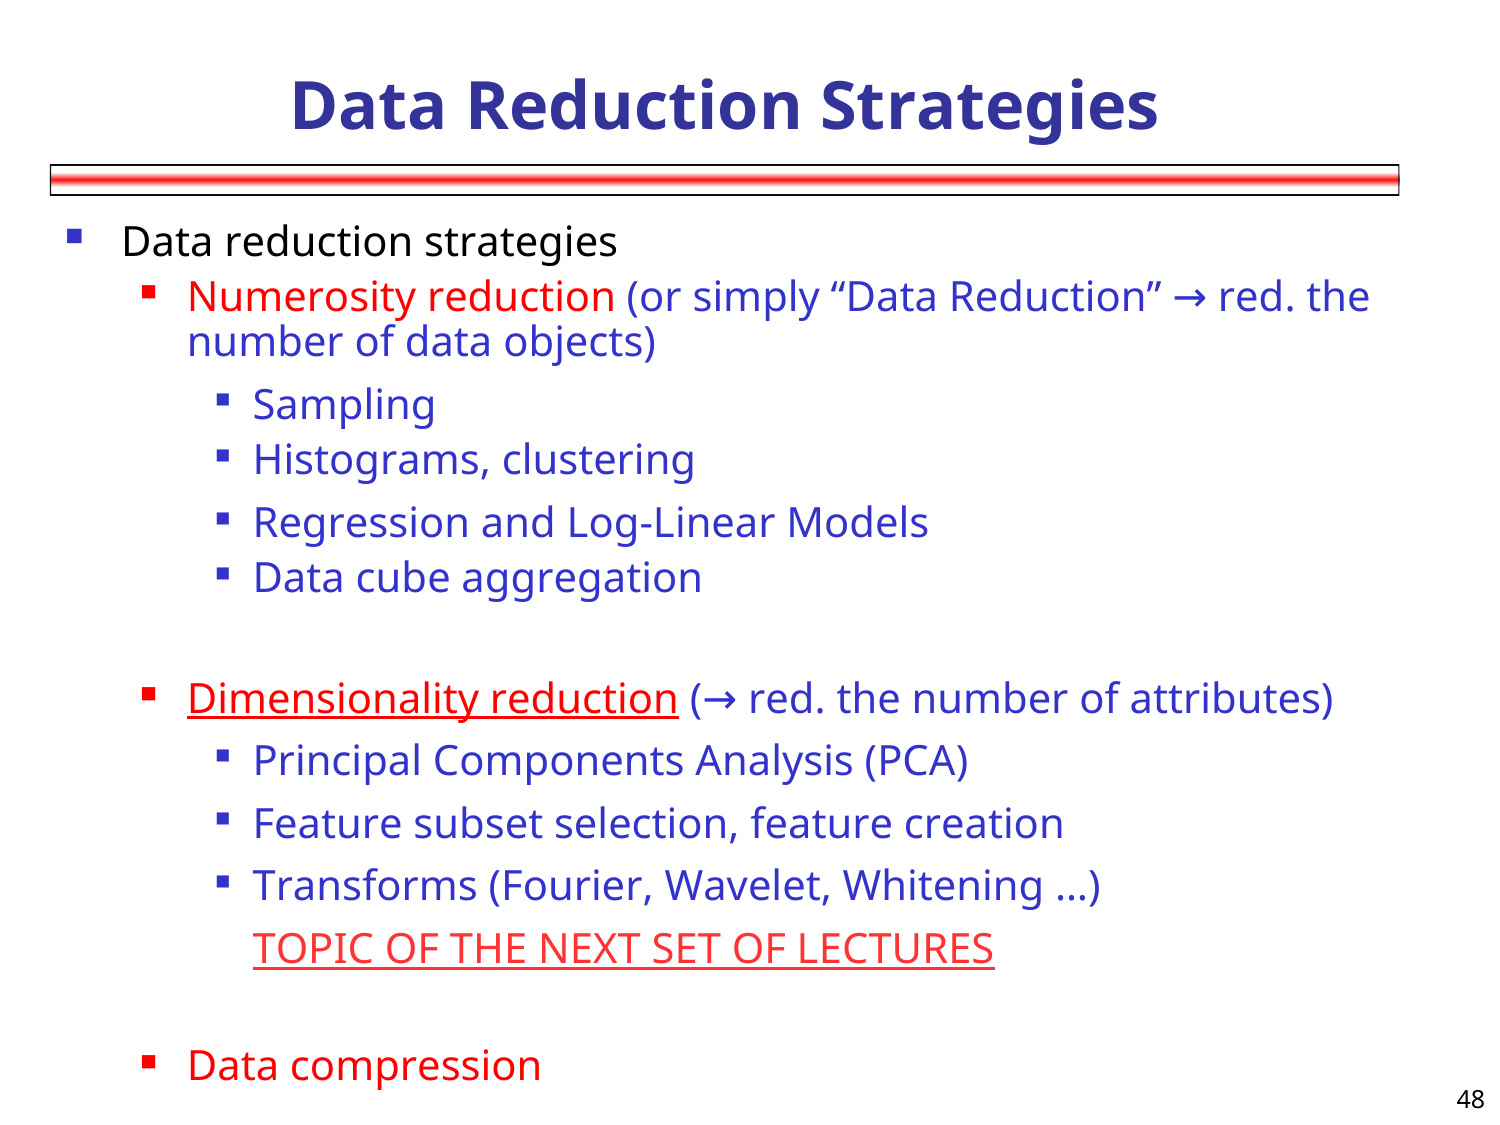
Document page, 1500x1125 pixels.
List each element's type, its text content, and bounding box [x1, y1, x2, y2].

list Data reduction strategies Numerosity reduction (or simply “Data Reduction” → red. the number of data objects) Sampling Histograms, clustering Regression and Log-Linear Models Data cube aggregation Dimensionality reduction (→ red. the number of attributes) Principal Components Analysis (PCA) Feature subset selection, feature creation Transforms (Fourier, Wavelet, Whitening …) TOPIC OF THE NEXT SET OF LECTURES Data compression [50, 212, 1463, 1102]
title Data Reduction Strategies [212, 37, 1238, 150]
text_box <number> [1187, 1062, 1500, 1125]
